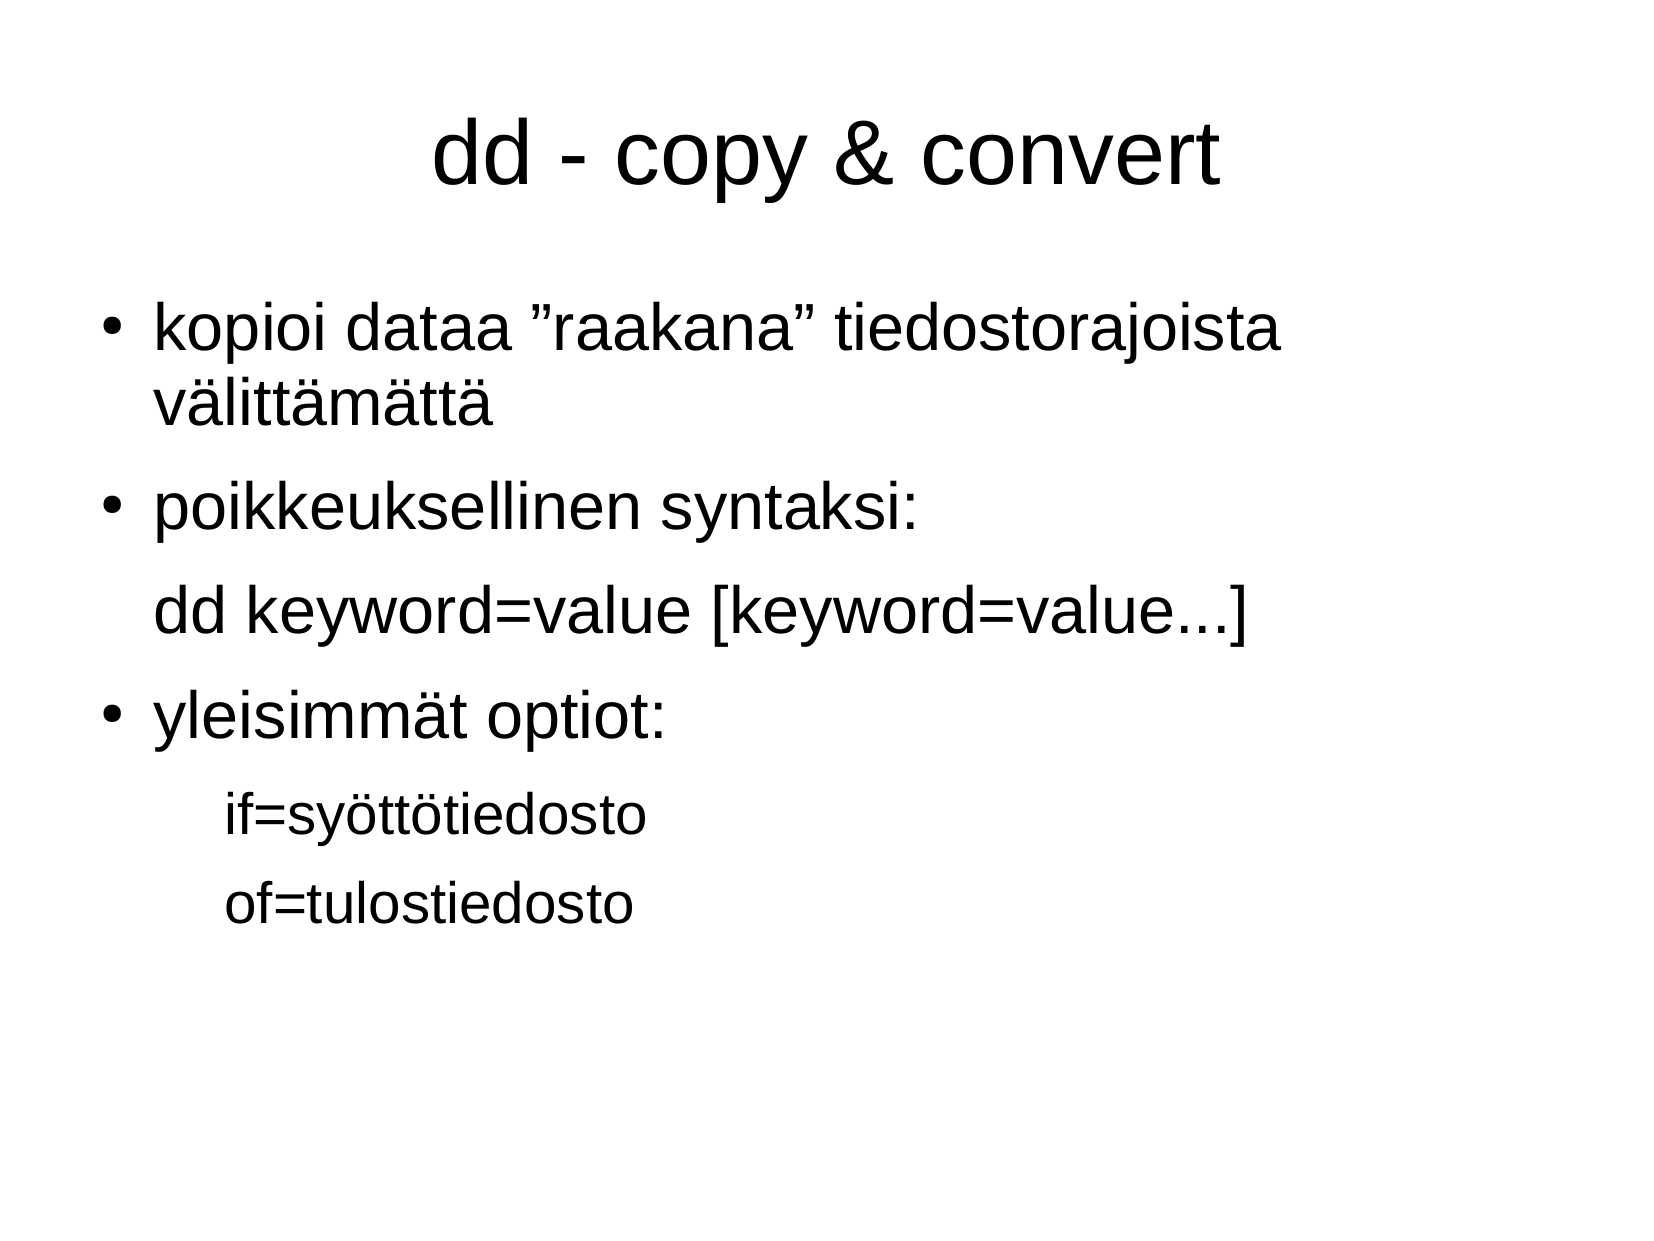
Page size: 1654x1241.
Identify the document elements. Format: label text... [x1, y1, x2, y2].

list kopioi dataa ”raakana” tiedostorajoista välittämättä poikkeuksellinen syntaksi: dd keyword=value [keyword=value...] yleisimmät optiot: if=syöttötiedosto of=tulostiedosto [82, 290, 1571, 1010]
title dd - copy & convert [82, 49, 1571, 257]
